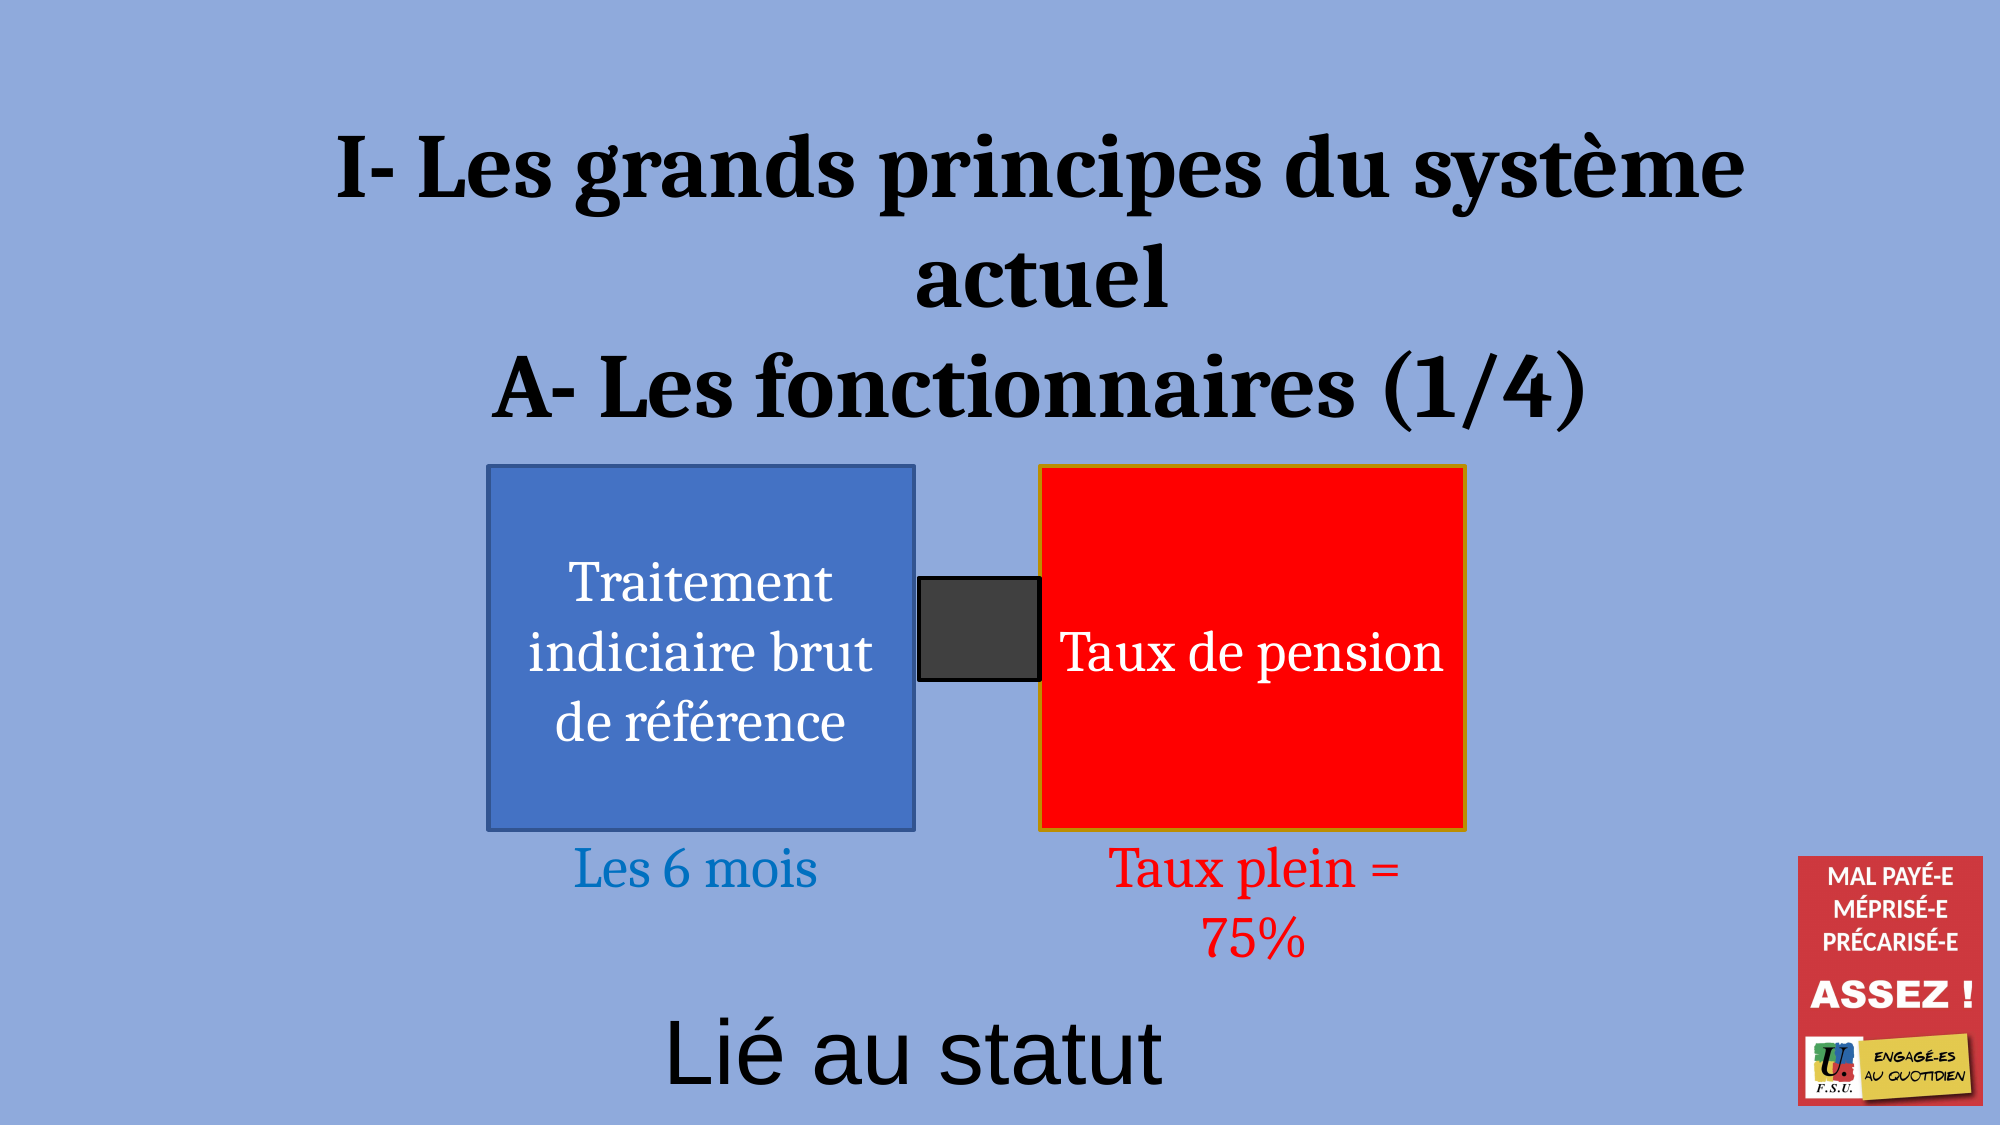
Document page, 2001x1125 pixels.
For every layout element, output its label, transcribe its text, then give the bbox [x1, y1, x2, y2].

text_box Lié au statut [528, 985, 1300, 1110]
text_box Traitement indiciaire brut de référence [488, 466, 914, 830]
text_box Les 6 mois [483, 821, 909, 959]
text_box [918, 578, 1040, 680]
picture [1798, 856, 1983, 1106]
text_box Taux de pension [1039, 466, 1465, 830]
text_box Taux plein = 75% [1042, 821, 1468, 959]
text_box I- Les grands principes du système actuel A- Les fonctionnaires (1/4) [296, 98, 1790, 467]
